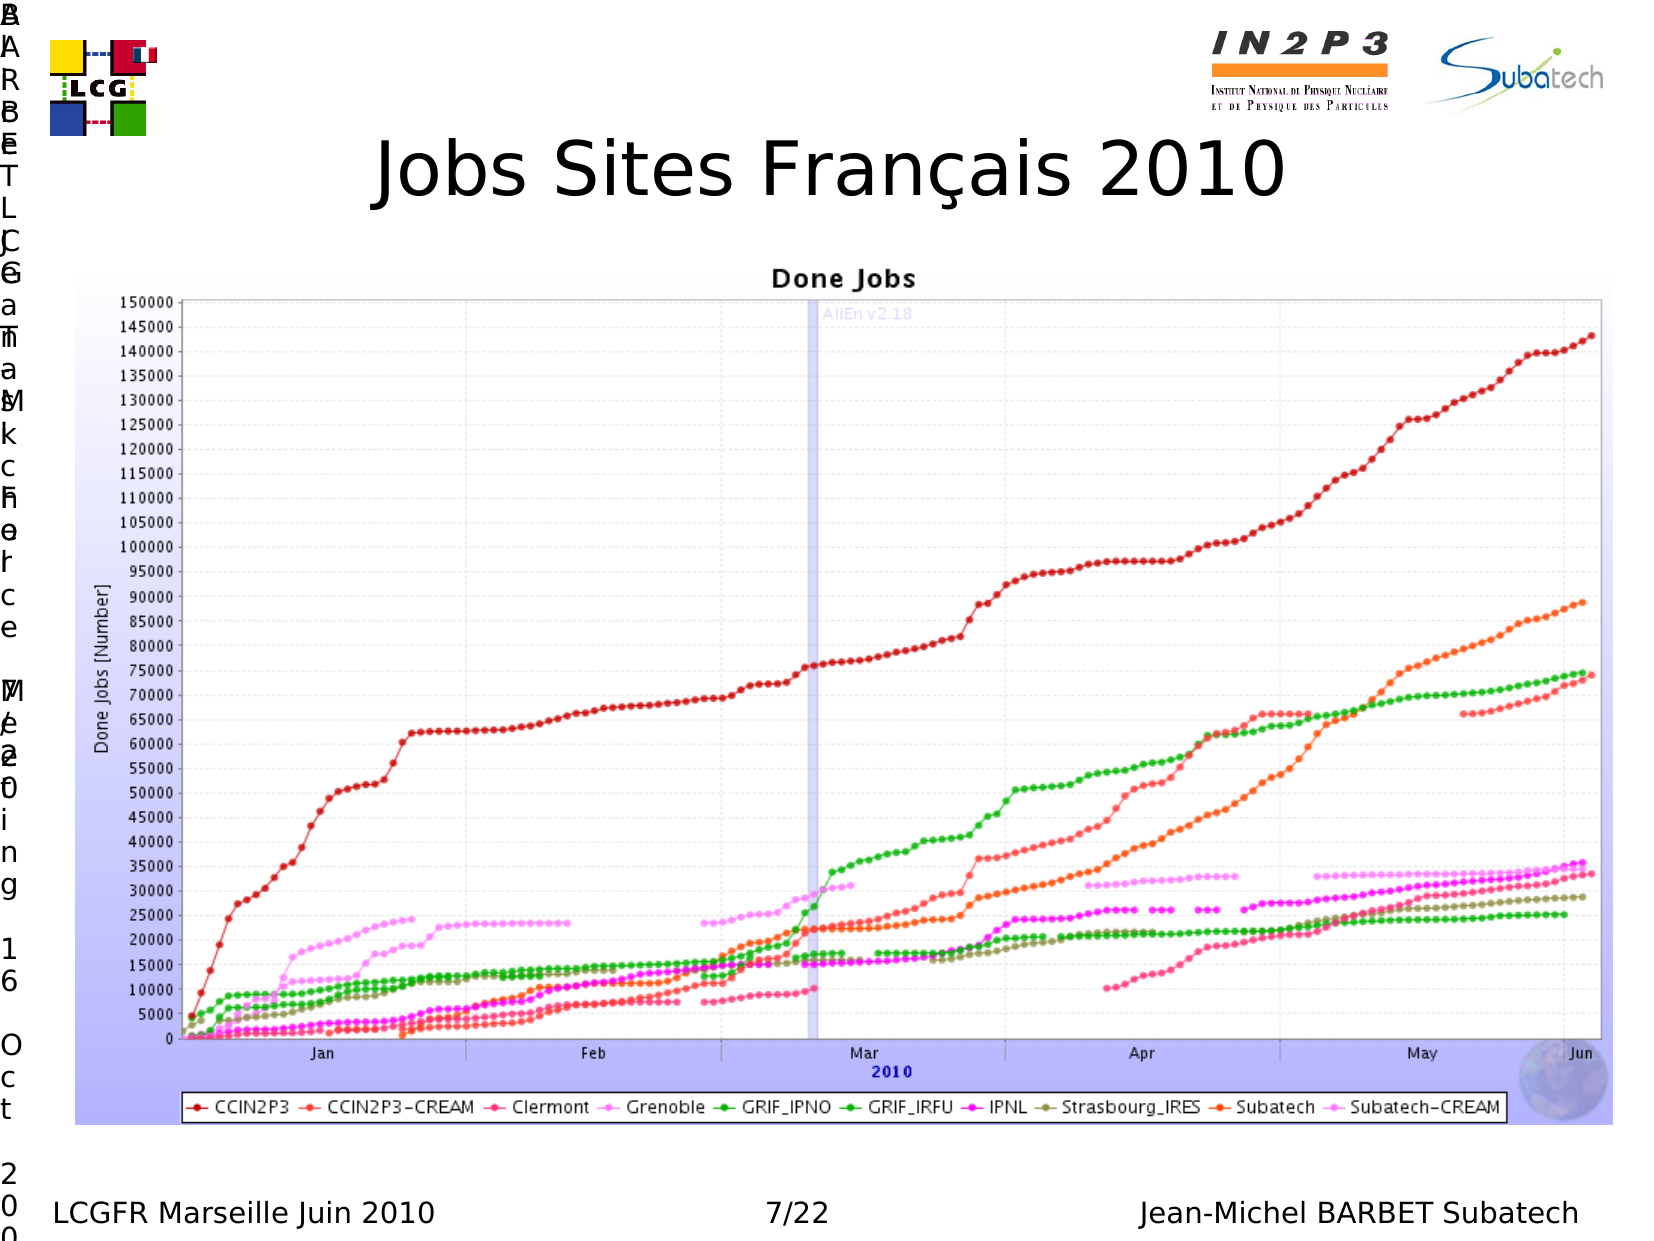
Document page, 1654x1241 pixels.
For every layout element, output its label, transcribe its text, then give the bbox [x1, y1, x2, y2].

title Jobs Sites Français 2010 [125, 75, 1538, 262]
picture [1425, 37, 1603, 116]
picture [1210, 21, 1388, 75]
picture [75, 262, 1613, 1126]
picture [50, 40, 159, 136]
